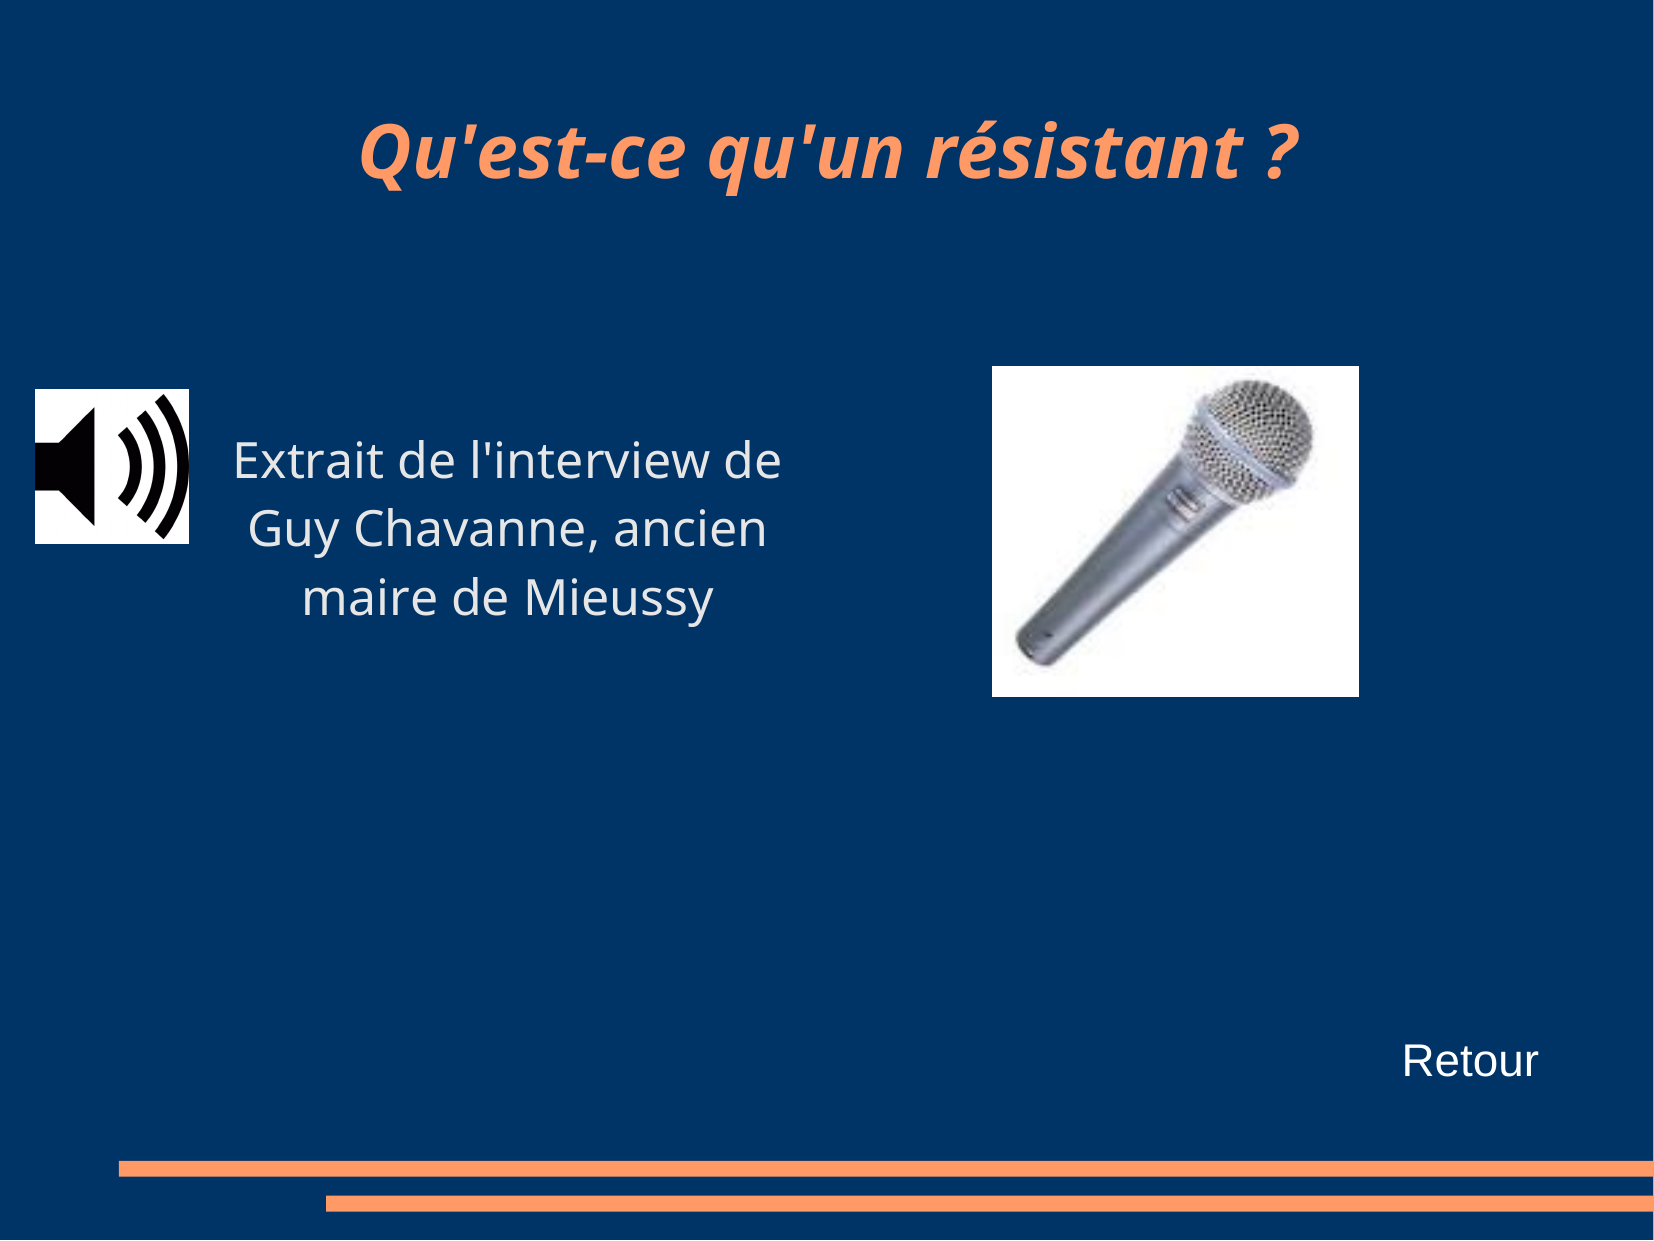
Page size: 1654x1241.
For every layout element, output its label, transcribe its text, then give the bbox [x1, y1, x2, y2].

picture [35, 389, 189, 544]
list Extrait de l'interview de Guy Chavanne, ancien maire de Mieussy [121, 425, 824, 1132]
picture [992, 366, 1359, 697]
title Qu'est-ce qu'un résistant ? [121, 46, 1534, 254]
text_box Retour [1346, 1027, 1595, 1099]
